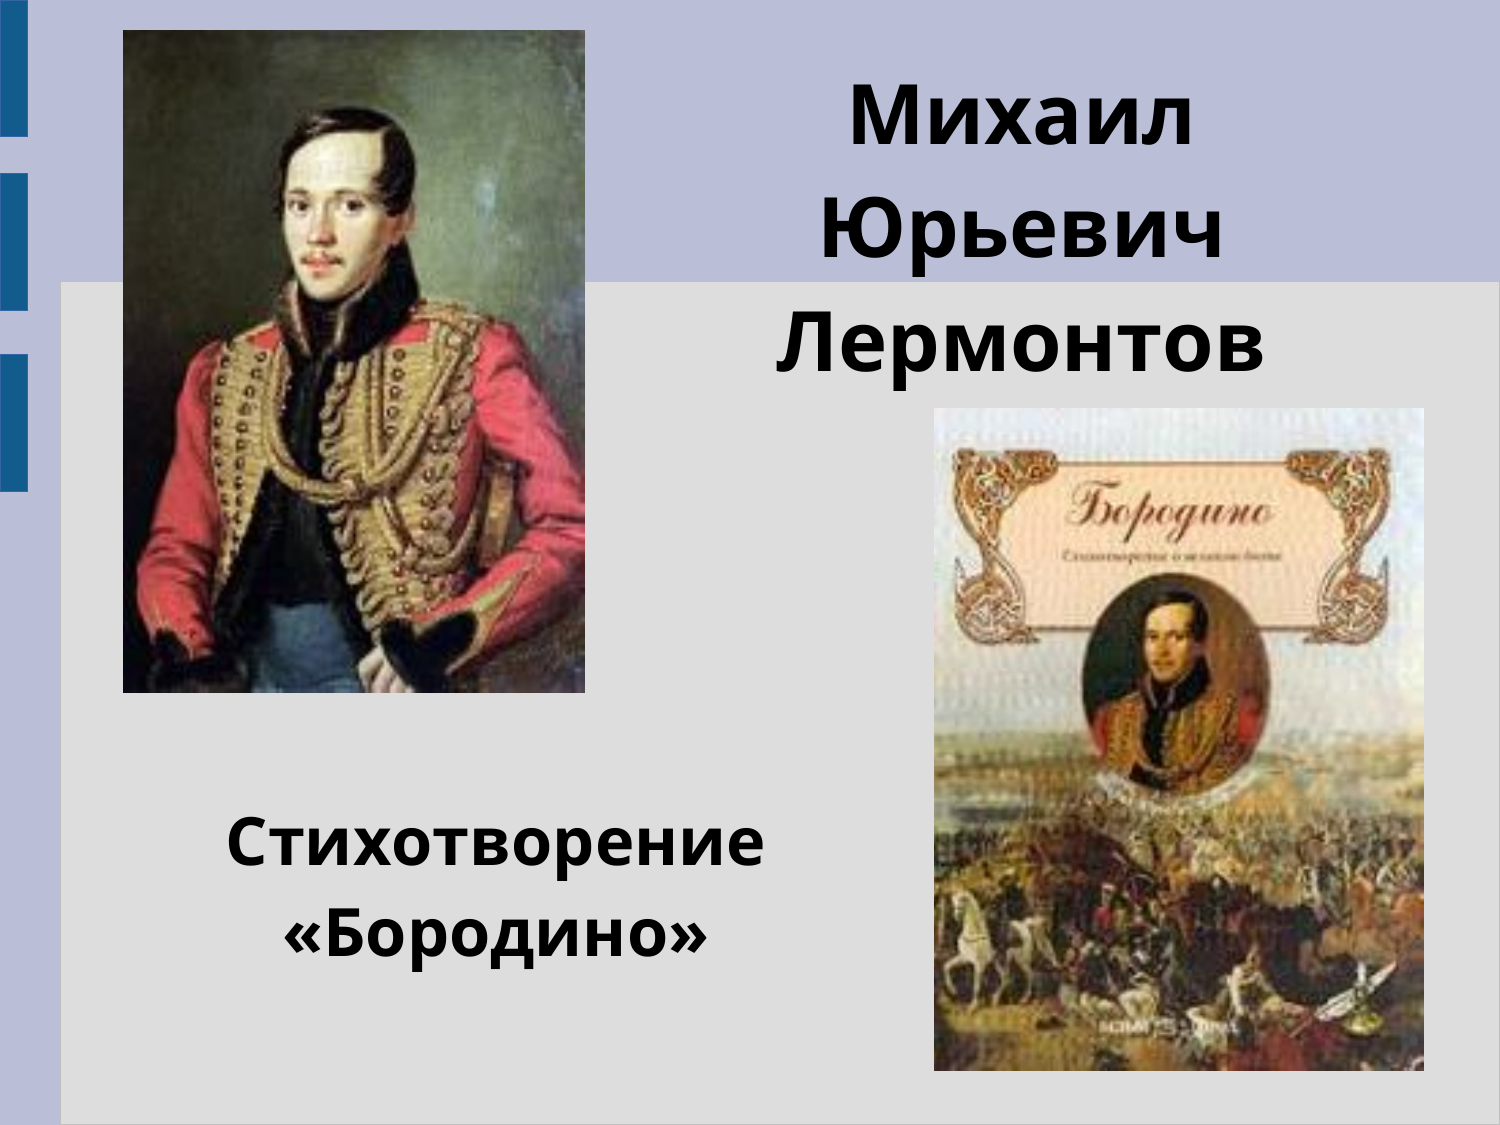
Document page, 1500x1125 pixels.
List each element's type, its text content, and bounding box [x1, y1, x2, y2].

picture [934, 408, 1424, 1071]
picture [123, 30, 585, 693]
subtitle Стихотворение «Бородино» [53, 786, 934, 1028]
title Михаил Юрьевич Лермонтов [620, 42, 1424, 410]
